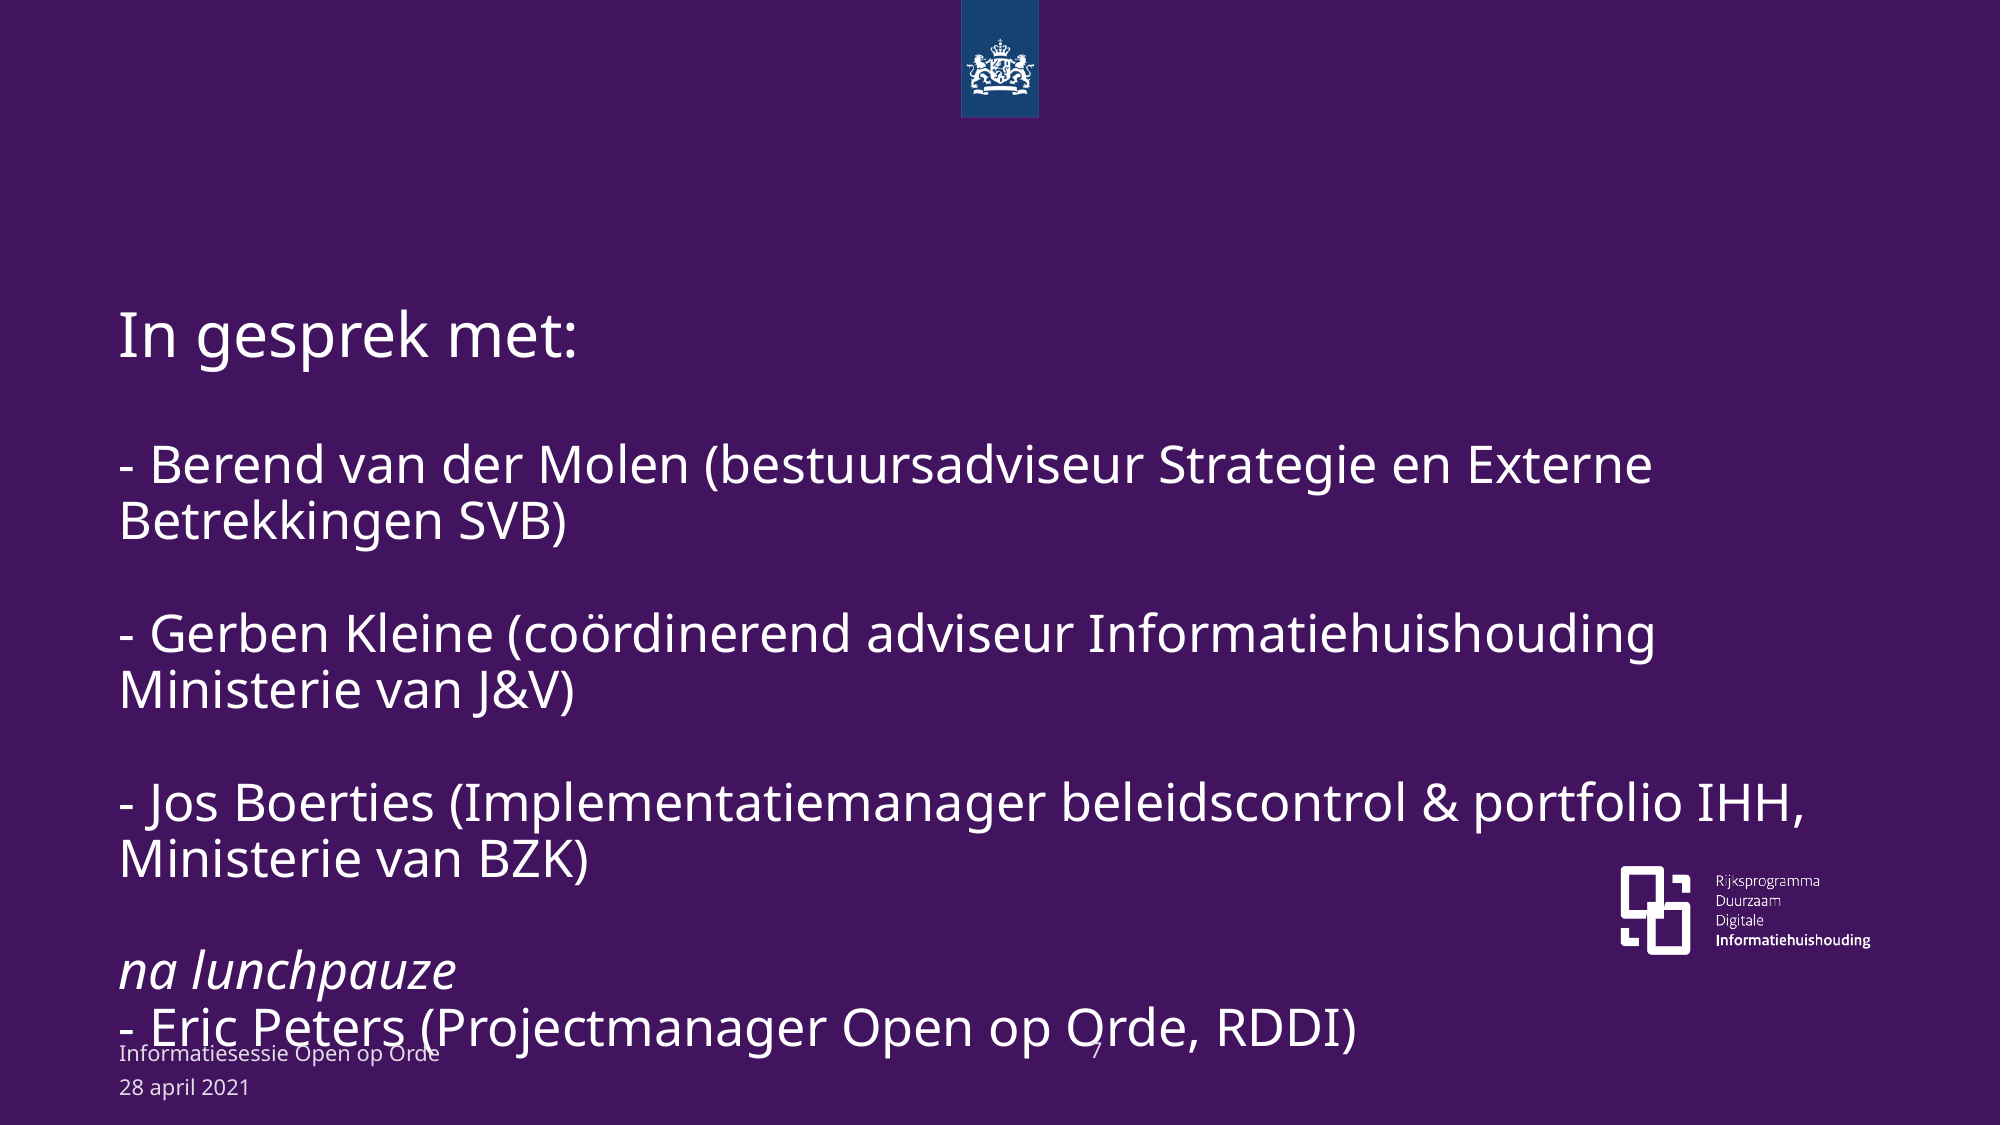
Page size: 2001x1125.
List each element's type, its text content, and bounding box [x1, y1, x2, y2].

title In gesprek met: - Berend van der Molen (bestuursadviseur Strategie en Externe Betrekkingen SVB) - Gerben Kleine (coördinerend adviseur Informatiehuishouding Ministerie van J&V) - Jos Boerties (Implementatiemanager beleidscontrol & portfolio IHH, Ministerie van BZK) na lunchpauze - Eric Peters (Projectmanager Open op Orde, RDDI) [103, 296, 1896, 1021]
text_box 28 april 2021 [104, 1074, 925, 1117]
text_box Informatiesessie Open op Orde [104, 1020, 925, 1074]
text_box 7 [1074, 1020, 1897, 1074]
